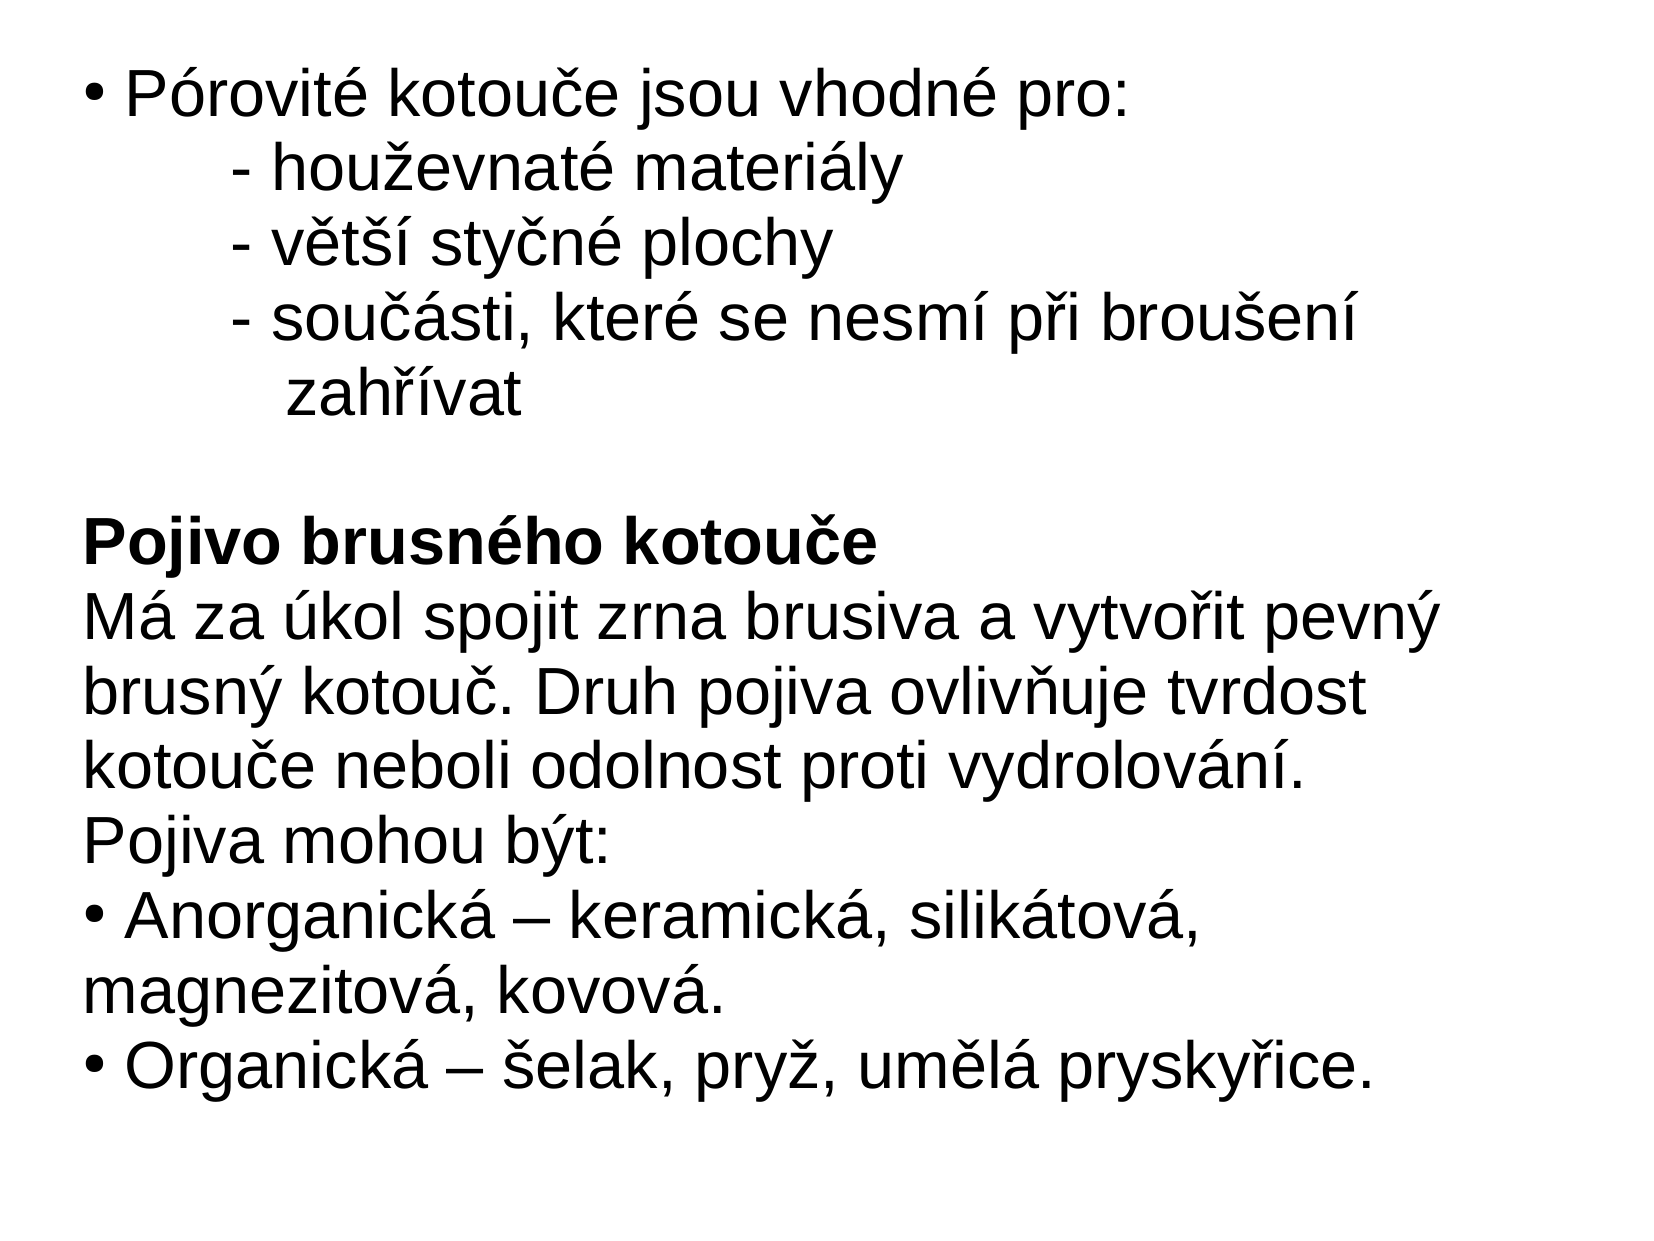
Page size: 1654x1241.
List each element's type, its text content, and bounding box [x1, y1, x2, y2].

subtitle Pórovité kotouče jsou vhodné pro: - houževnaté materiály - větší styčné plochy - součásti, které se nesmí při broušení zahřívat Pojivo brusného kotouče Má za úkol spojit zrna brusiva a vytvořit pevný brusný kotouč. Druh pojiva ovlivňuje tvrdost kotouče neboli odolnost proti vydrolování. Pojiva mohou být: Anorganická – keramická, silikátová, magnezitová, kovová. Organická – šelak, pryž, umělá pryskyřice. [82, 55, 1571, 1103]
